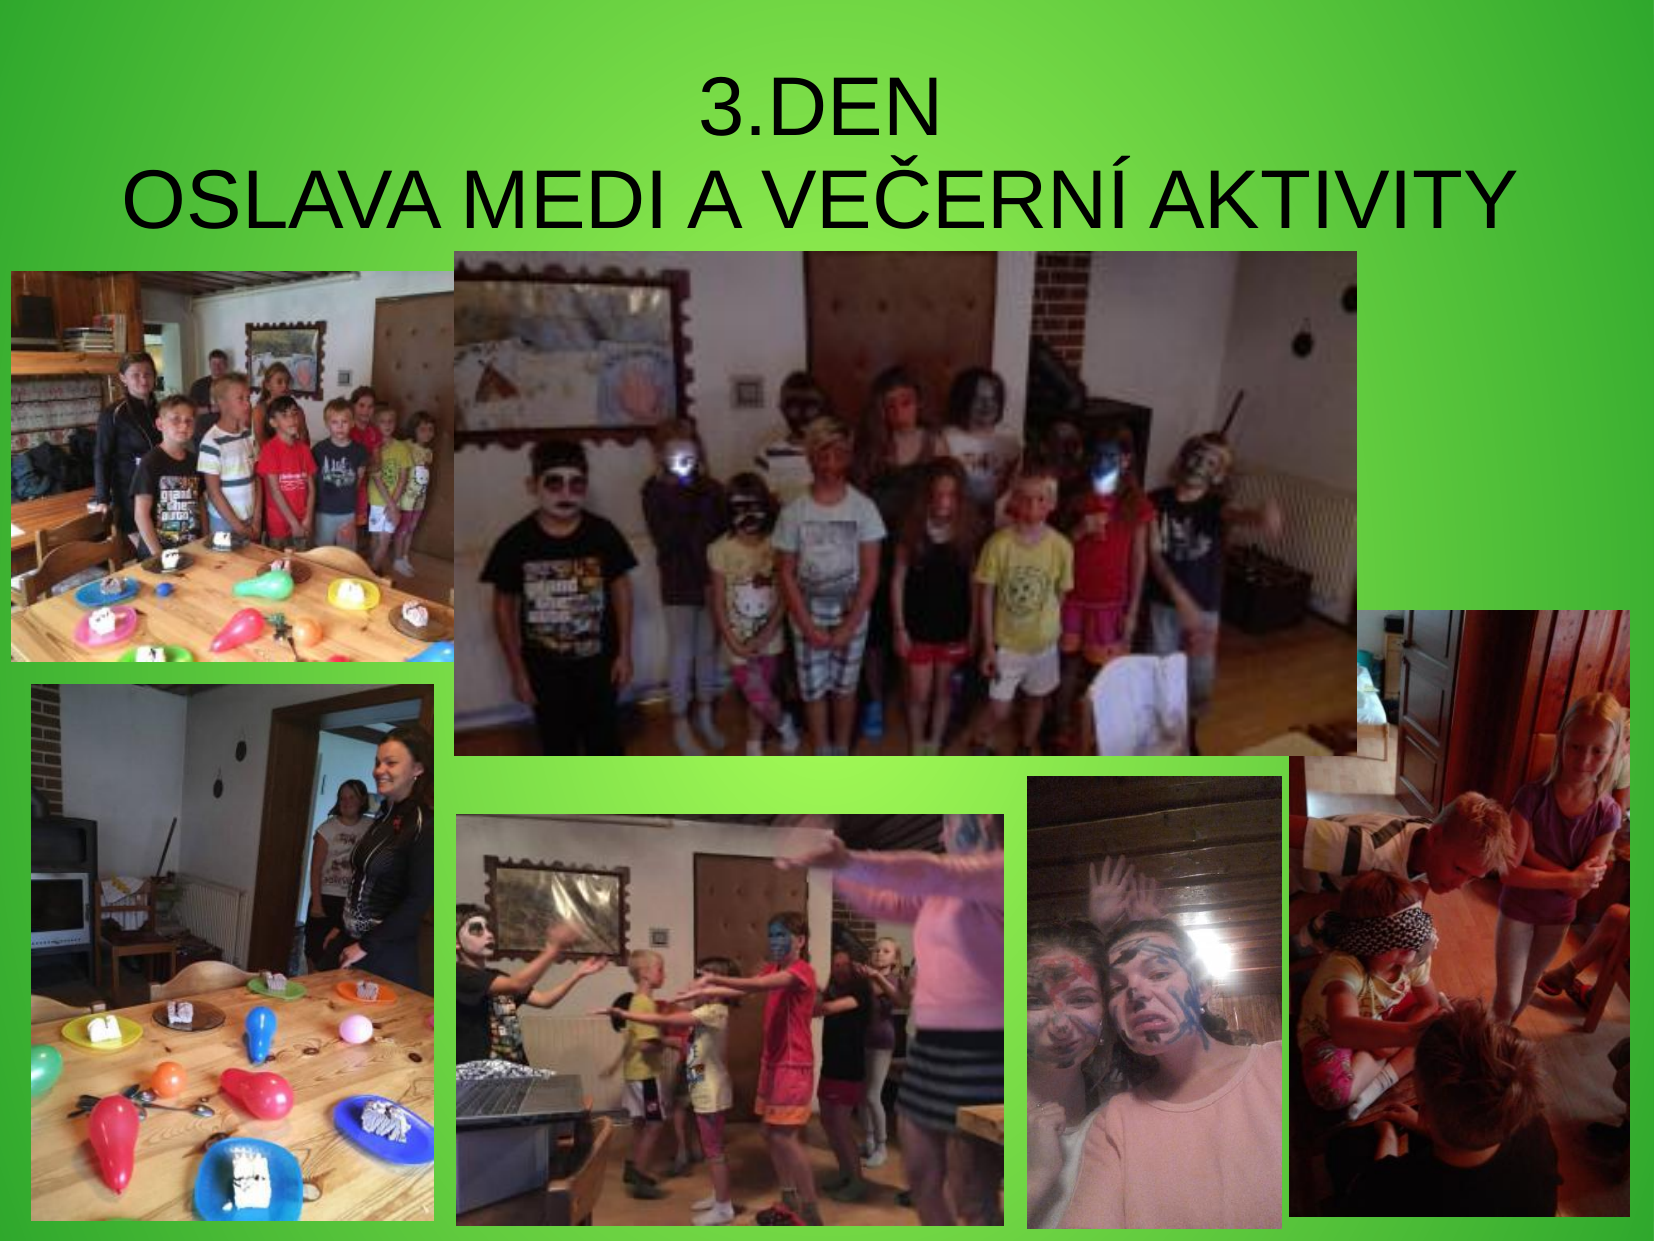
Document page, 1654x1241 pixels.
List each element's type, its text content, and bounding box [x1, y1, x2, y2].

picture [11, 251, 1630, 1217]
title 3.DEN OSLAVA MEDI A VEČERNÍ AKTIVITY [0, 0, 1642, 307]
picture [31, 684, 434, 1221]
picture [1027, 776, 1282, 1229]
picture [456, 814, 1004, 1226]
